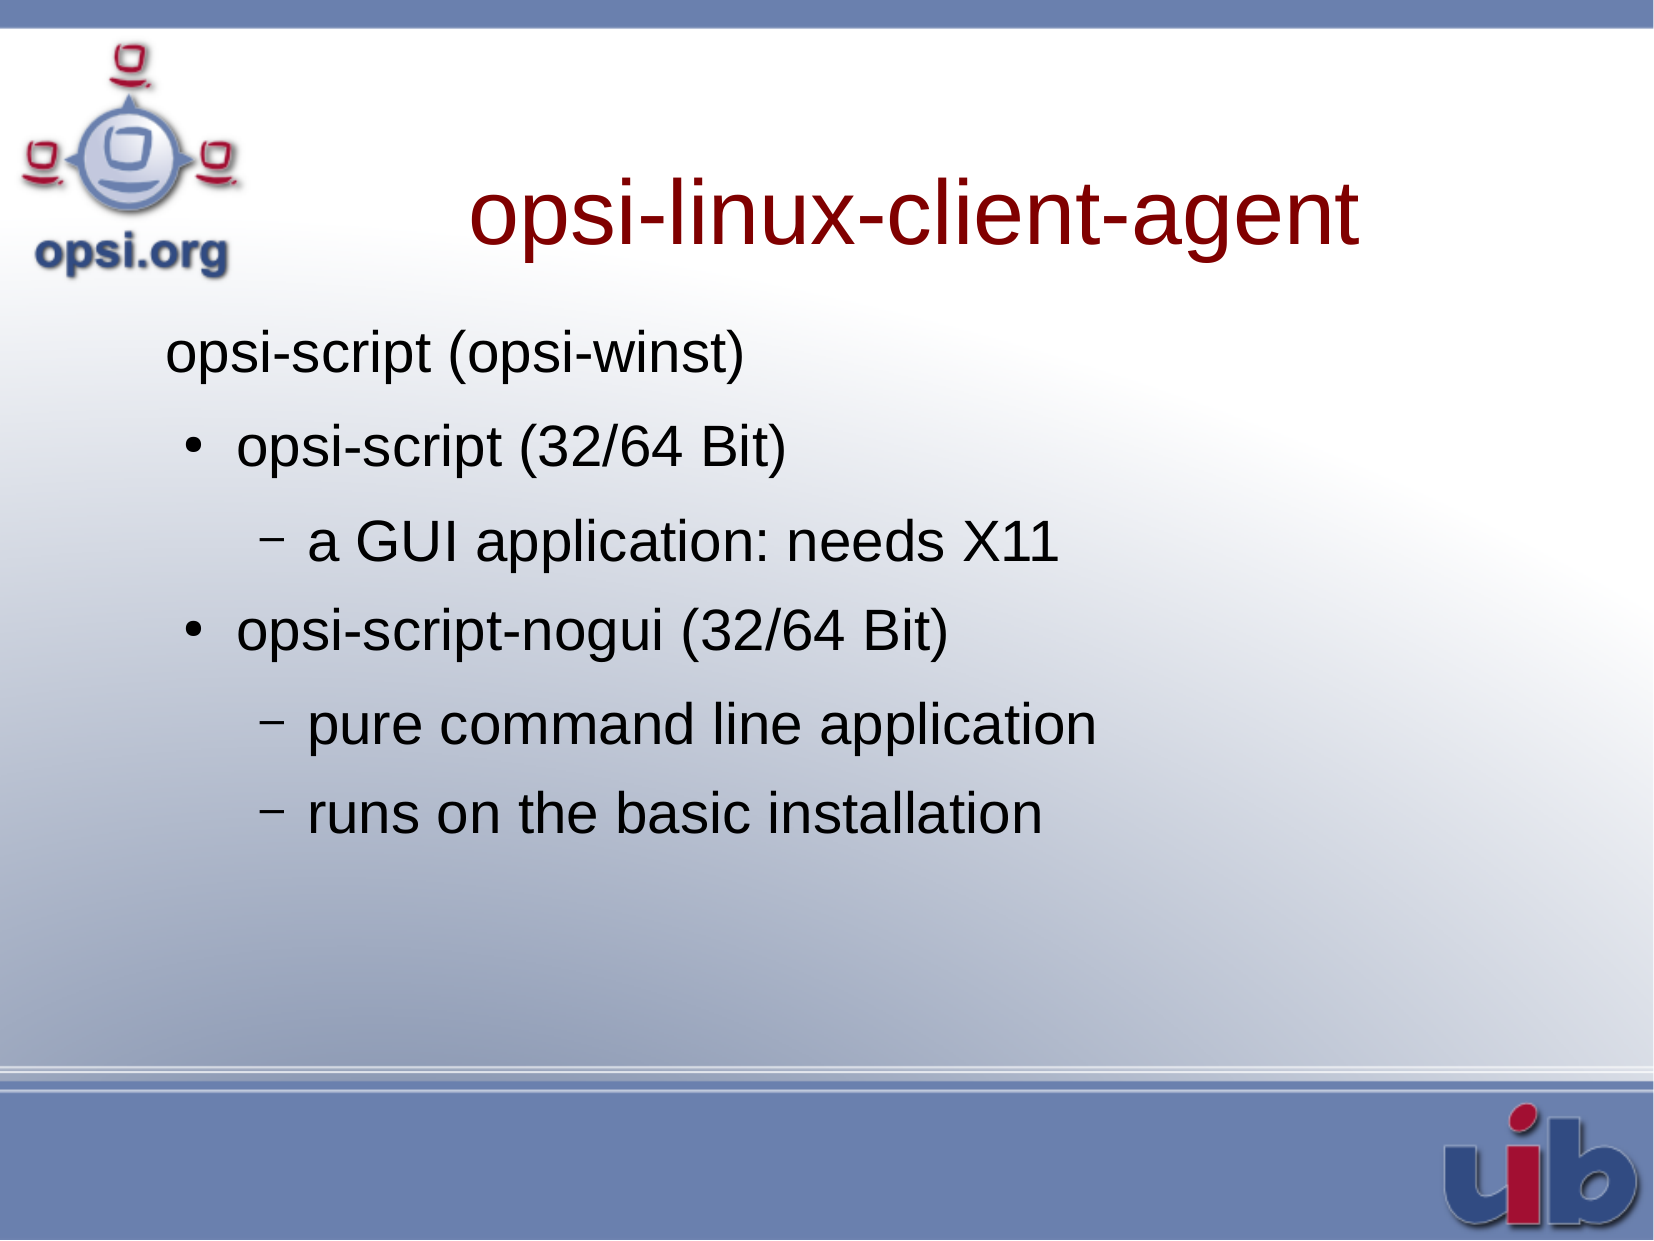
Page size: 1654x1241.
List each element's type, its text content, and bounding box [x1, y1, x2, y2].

title opsi-linux-client-agent [206, 147, 1625, 278]
list opsi-script (opsi-winst) opsi-script (32/64 Bit) a GUI application: needs X11 opsi-script-nogui (32/64 Bit) pure command line application runs on the basic installation [165, 319, 1648, 1034]
picture [0, 0, 1654, 1241]
